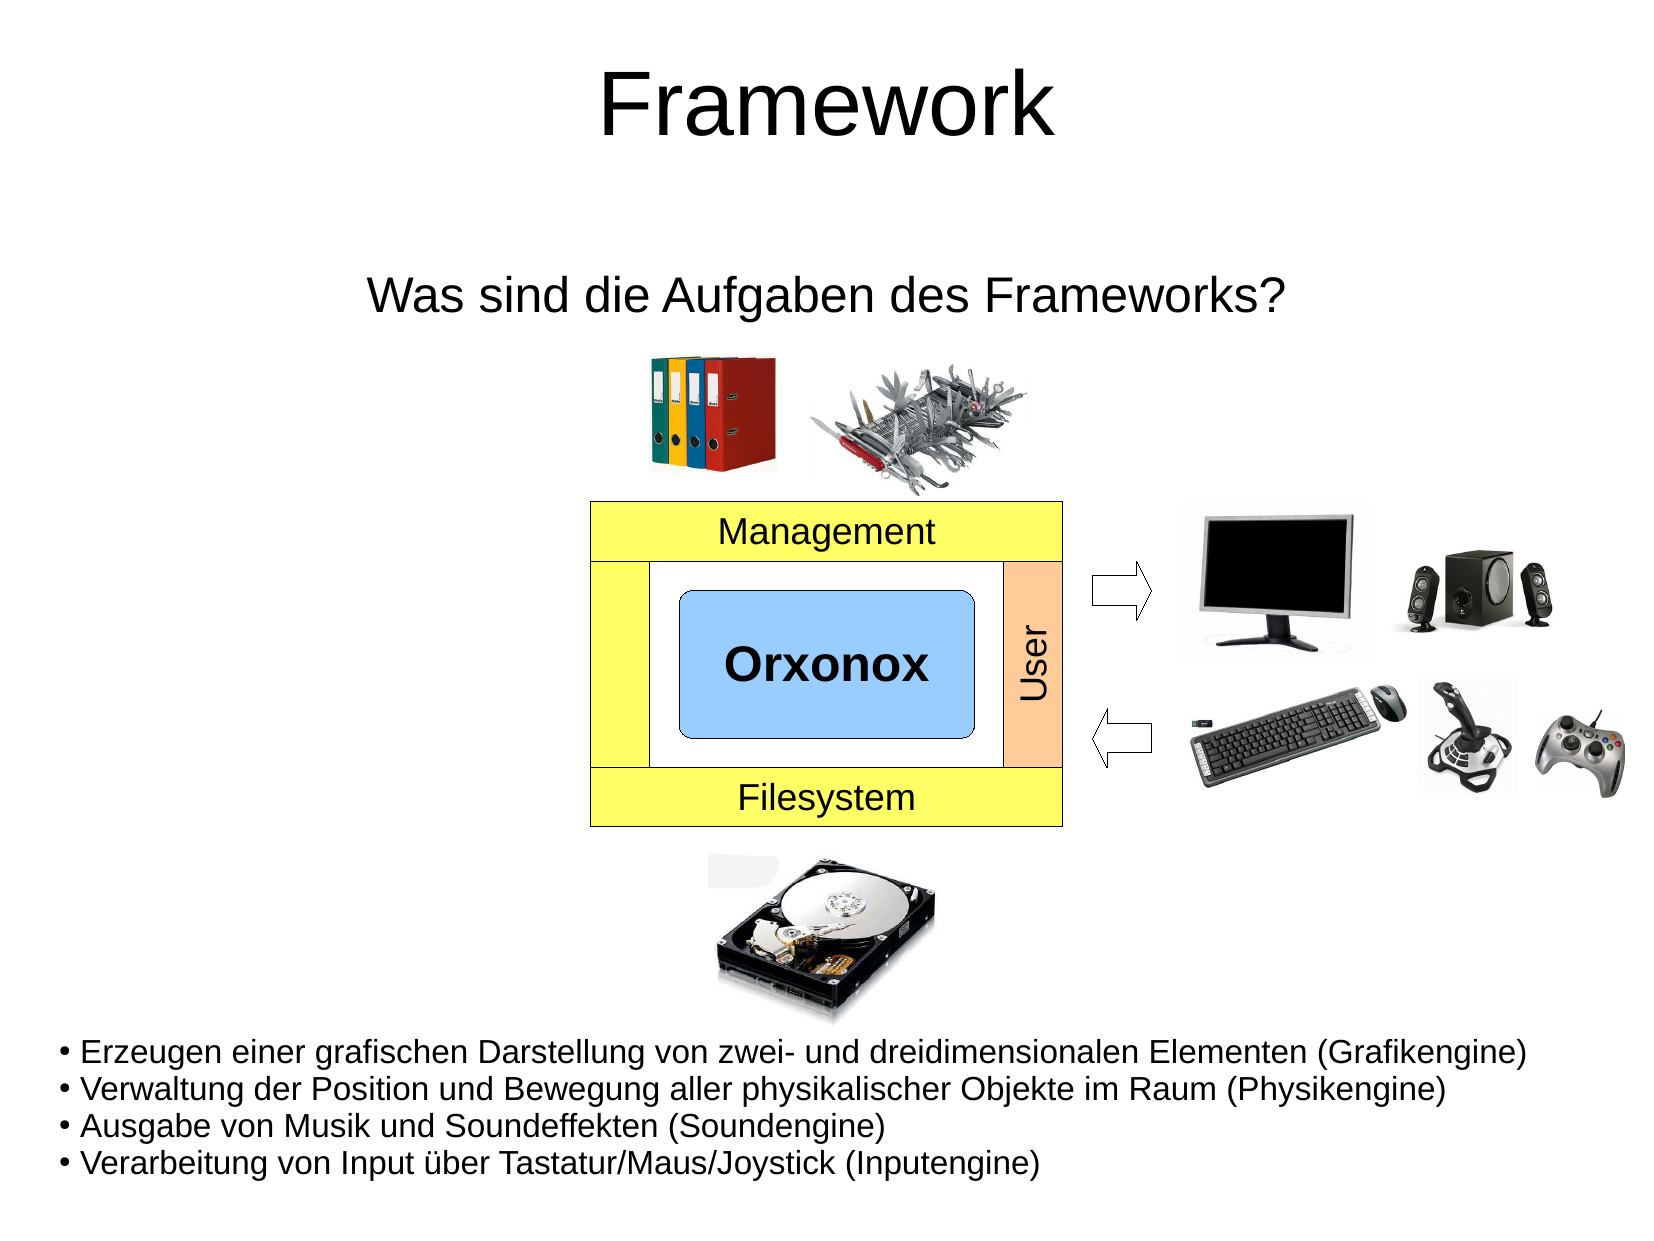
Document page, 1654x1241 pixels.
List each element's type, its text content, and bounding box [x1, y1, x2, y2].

picture [807, 354, 1034, 500]
text_box [1092, 561, 1152, 621]
picture [649, 354, 777, 473]
text_box Orxonox [679, 590, 975, 739]
picture [1535, 708, 1625, 798]
text_box [590, 561, 650, 768]
text_box Erzeugen einer grafischen Darstellung von zwei- und dreidimensionalen Elementen (Grafikengine) Verwaltung der Position und Bewegung aller physikalischer Objekte im Raum (Physikengine) Ausgabe von Musik und Soundeffekten (Soundengine) Verarbeitung von Input über Tastatur/Maus/Joystick (Inputengine) [59, 1033, 1595, 1183]
text_box Management [590, 501, 1063, 562]
text_box [1092, 708, 1152, 768]
subtitle Was sind die Aufgaben des Frameworks? [82, 265, 1571, 325]
picture [708, 845, 939, 1034]
text_box Filesystem [590, 767, 1063, 827]
title Framework [82, 0, 1571, 208]
text_box User [1003, 561, 1063, 768]
picture [1180, 498, 1565, 827]
